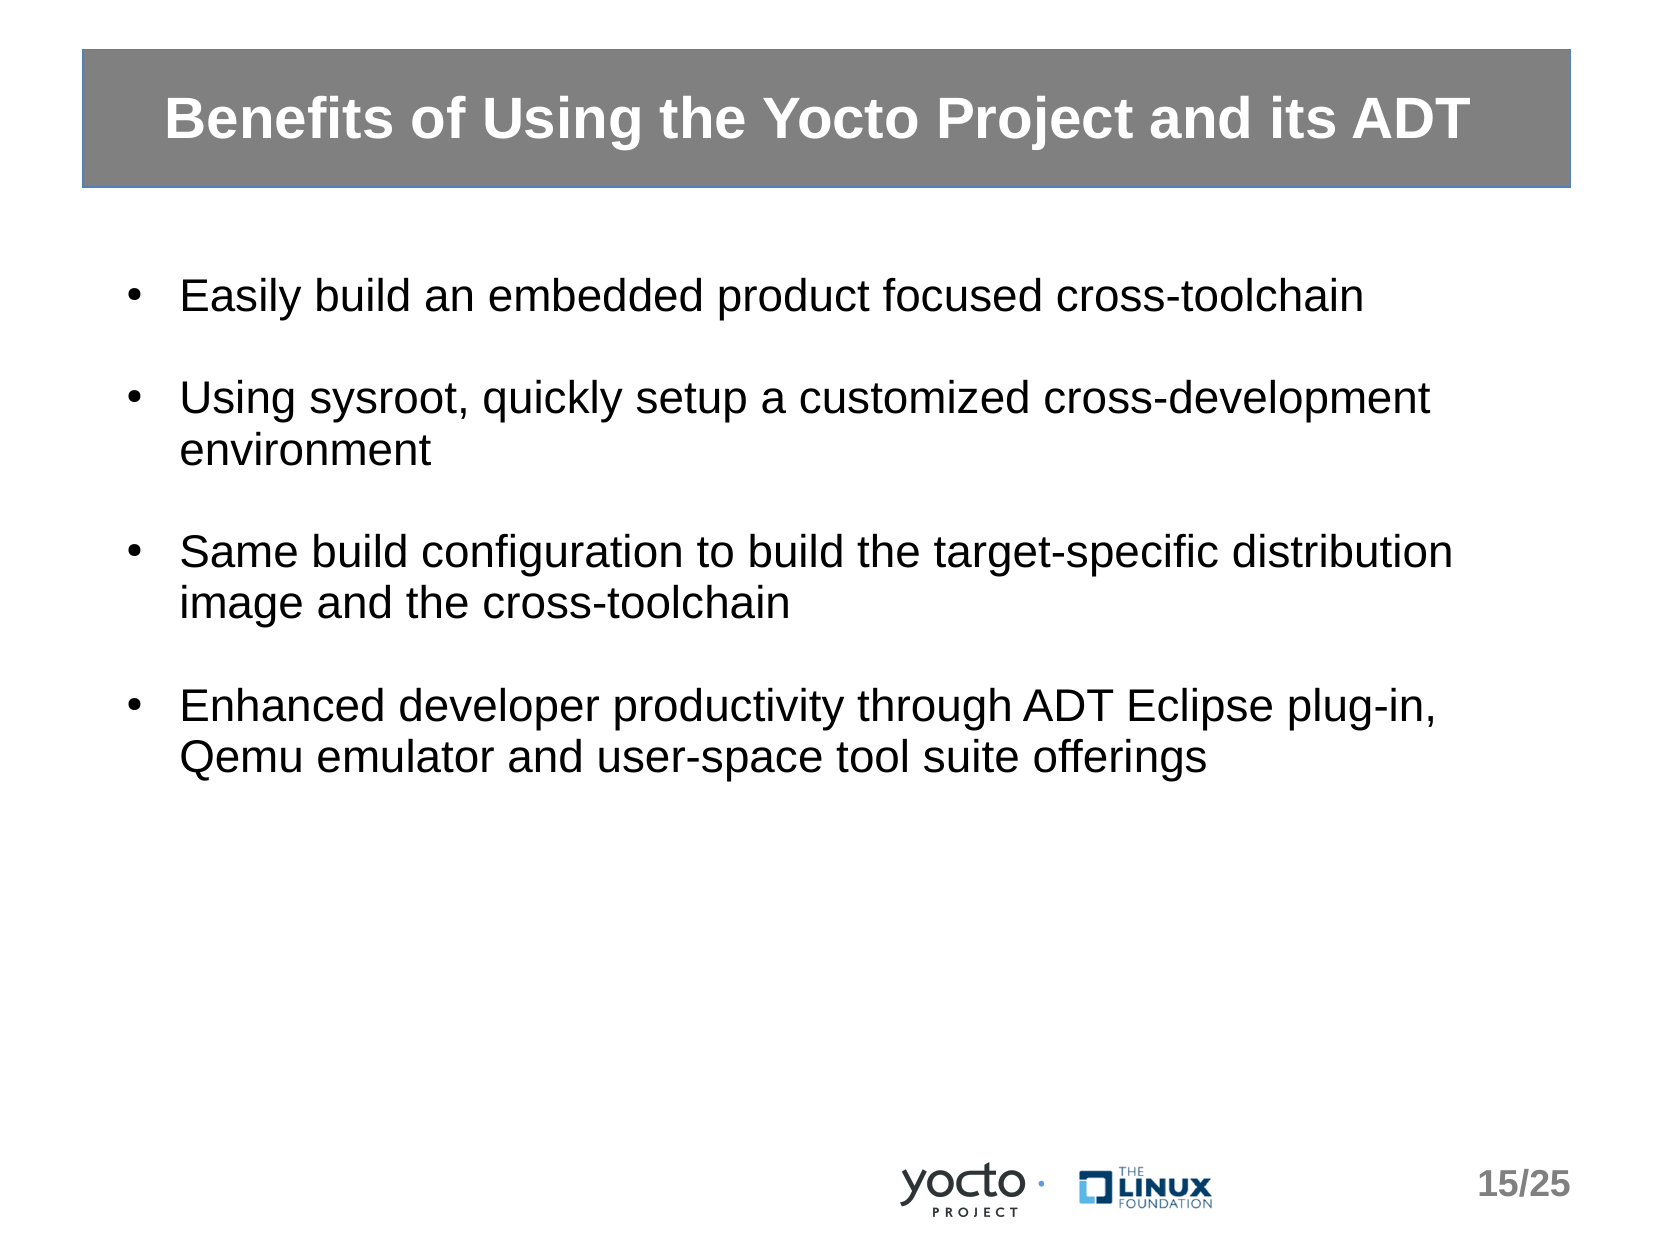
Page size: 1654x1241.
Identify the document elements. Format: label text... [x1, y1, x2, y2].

title Benefits of Using the Yocto Project and its ADT [82, 49, 1571, 188]
picture [900, 1162, 1044, 1217]
text_box Easily build an embedded product focused cross-toolchain Using sysroot, quickly setup a customized cross-development environment Same build configuration to build the target-specific distribution image and the cross-toolchain Enhanced developer productivity through ADT Eclipse plug-in, Qemu emulator and user-space tool suite offerings [93, 262, 1557, 788]
picture [1075, 1162, 1215, 1211]
